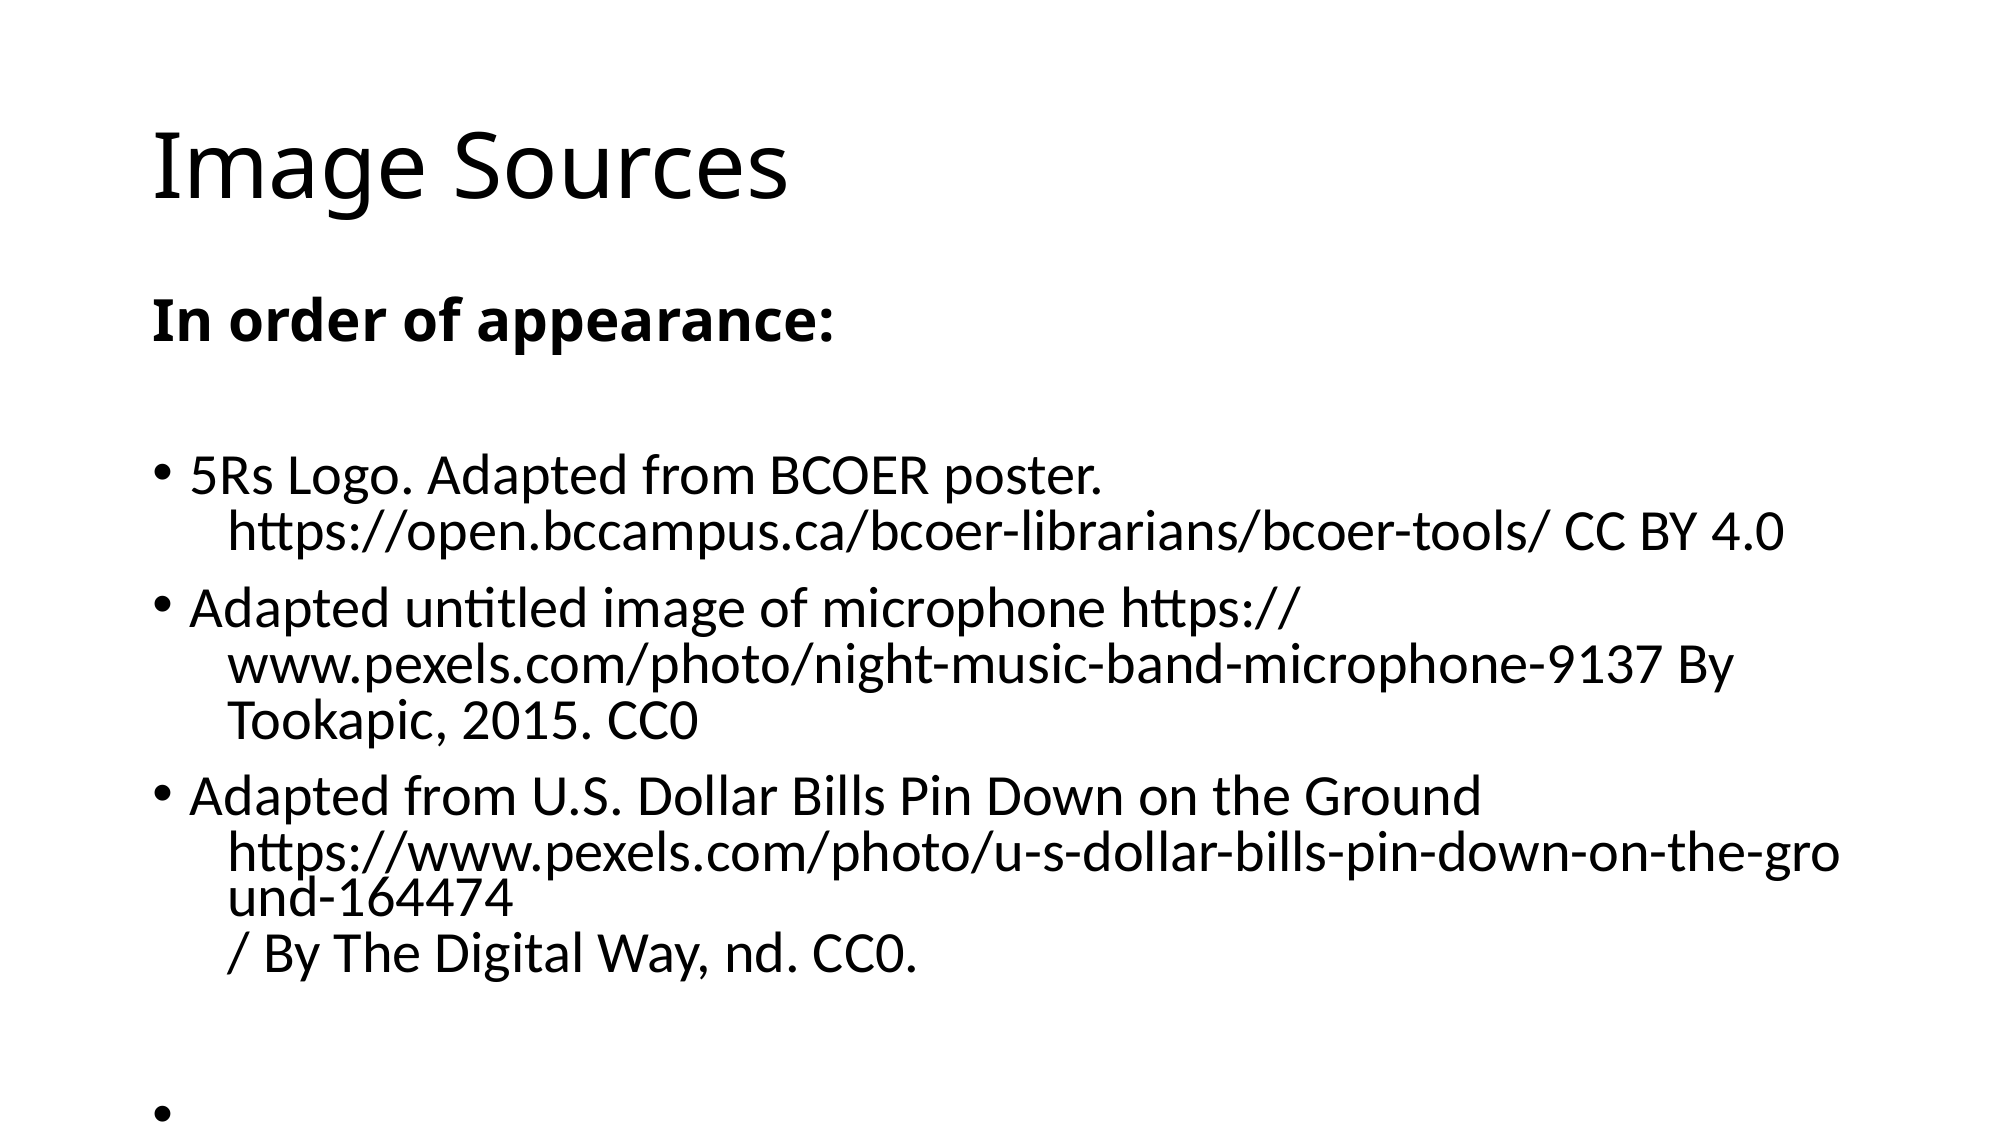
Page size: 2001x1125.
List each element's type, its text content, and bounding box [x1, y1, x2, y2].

title Image Sources [137, 59, 1863, 278]
list In order of appearance: 5Rs Logo. Adapted from BCOER poster. https://open.bccampus.ca/bcoer-librarians/bcoer-tools/ CC BY 4.0 Adapted untitled image of microphone https://www.pexels.com/photo/night-music-band-microphone-9137 By Tookapic, 2015. CC0 Adapted from U.S. Dollar Bills Pin Down on the Ground https://www.pexels.com/photo/u-s-dollar-bills-pin-down-on-the-ground-164474/ By The Digital Way, nd. CC0. [137, 289, 1863, 1014]
